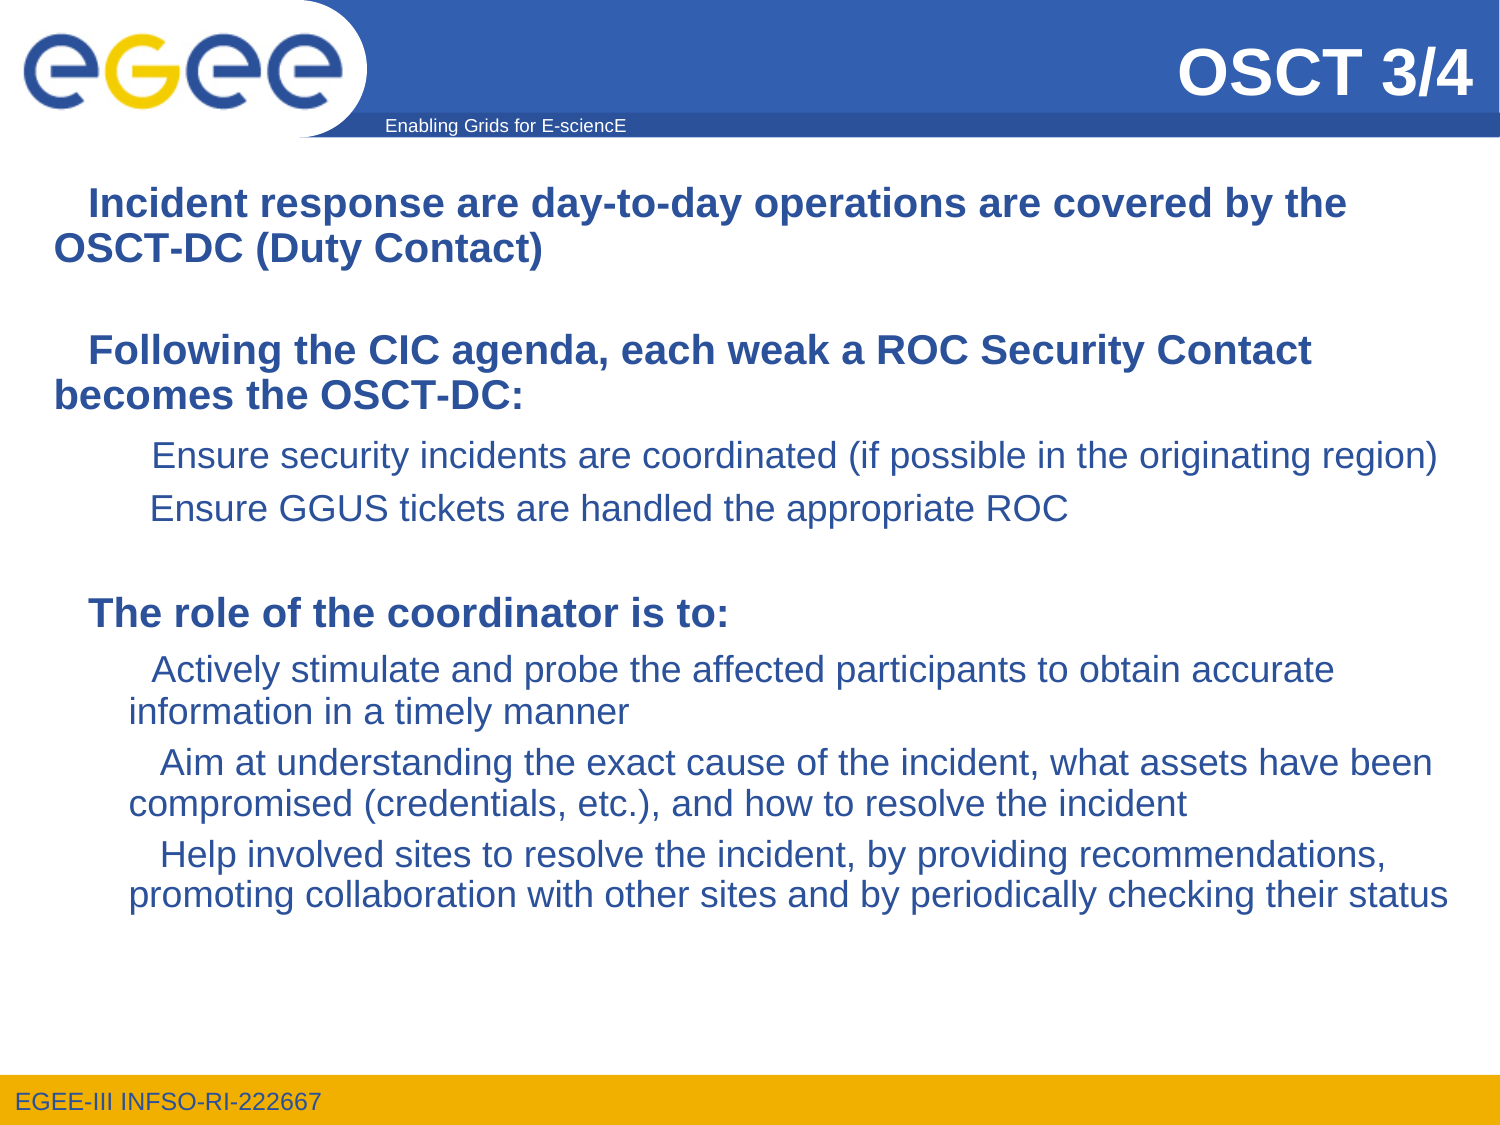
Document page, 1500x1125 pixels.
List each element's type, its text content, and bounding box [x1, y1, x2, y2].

subtitle Incident response are day-to-day operations are covered by the OSCT-DC (Duty Contact) Following the CIC agenda, each weak a ROC Security Contact becomes the OSCT-DC: Ensure security incidents are coordinated (if possible in the originating region)‏ Ensure GGUS tickets are handled the appropriate ROC The role of the coordinator is to: Actively stimulate and probe the affected participants to obtain accurate information in a timely manner Aim at understanding the exact cause of the incident, what assets have been compromised (credentials, etc.), and how to resolve the incident Help involved sites to resolve the incident, by providing recommendations, promoting collaboration with other sites and by periodically checking their status [53, 125, 1463, 1125]
picture [18, 30, 349, 112]
title OSCT 3/4 [369, 0, 1475, 146]
